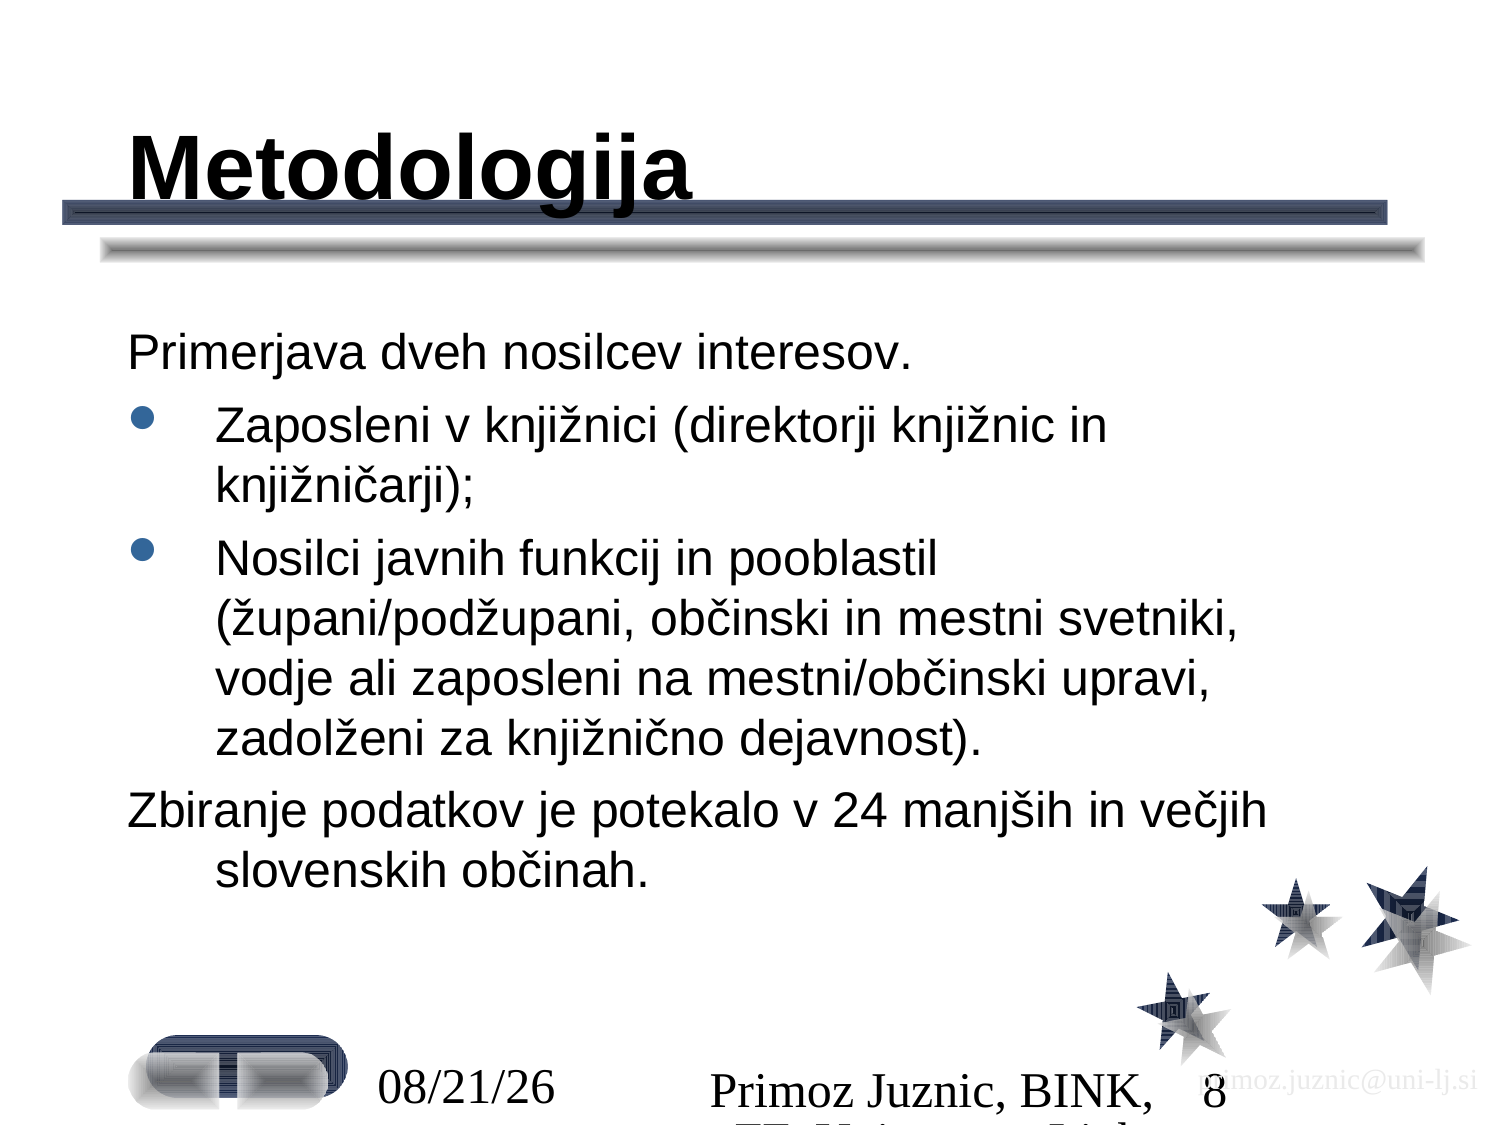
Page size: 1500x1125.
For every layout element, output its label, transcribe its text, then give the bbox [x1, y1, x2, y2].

title Metodologija [112, 37, 1388, 225]
list Primerjava dveh nosilcev interesov. Zaposleni v knjižnici (direktorji knjižnic in knjižničarji); Nosilci javnih funkcij in pooblastil (župani/podžupani, občinski in mestni svetniki, vodje ali zaposleni na mestni/občinski upravi, zadolženi za knjižnično dejavnost). Zbiranje podatkov je potekalo v 24 manjših in večjih slovenskih občinah. [112, 312, 1388, 988]
